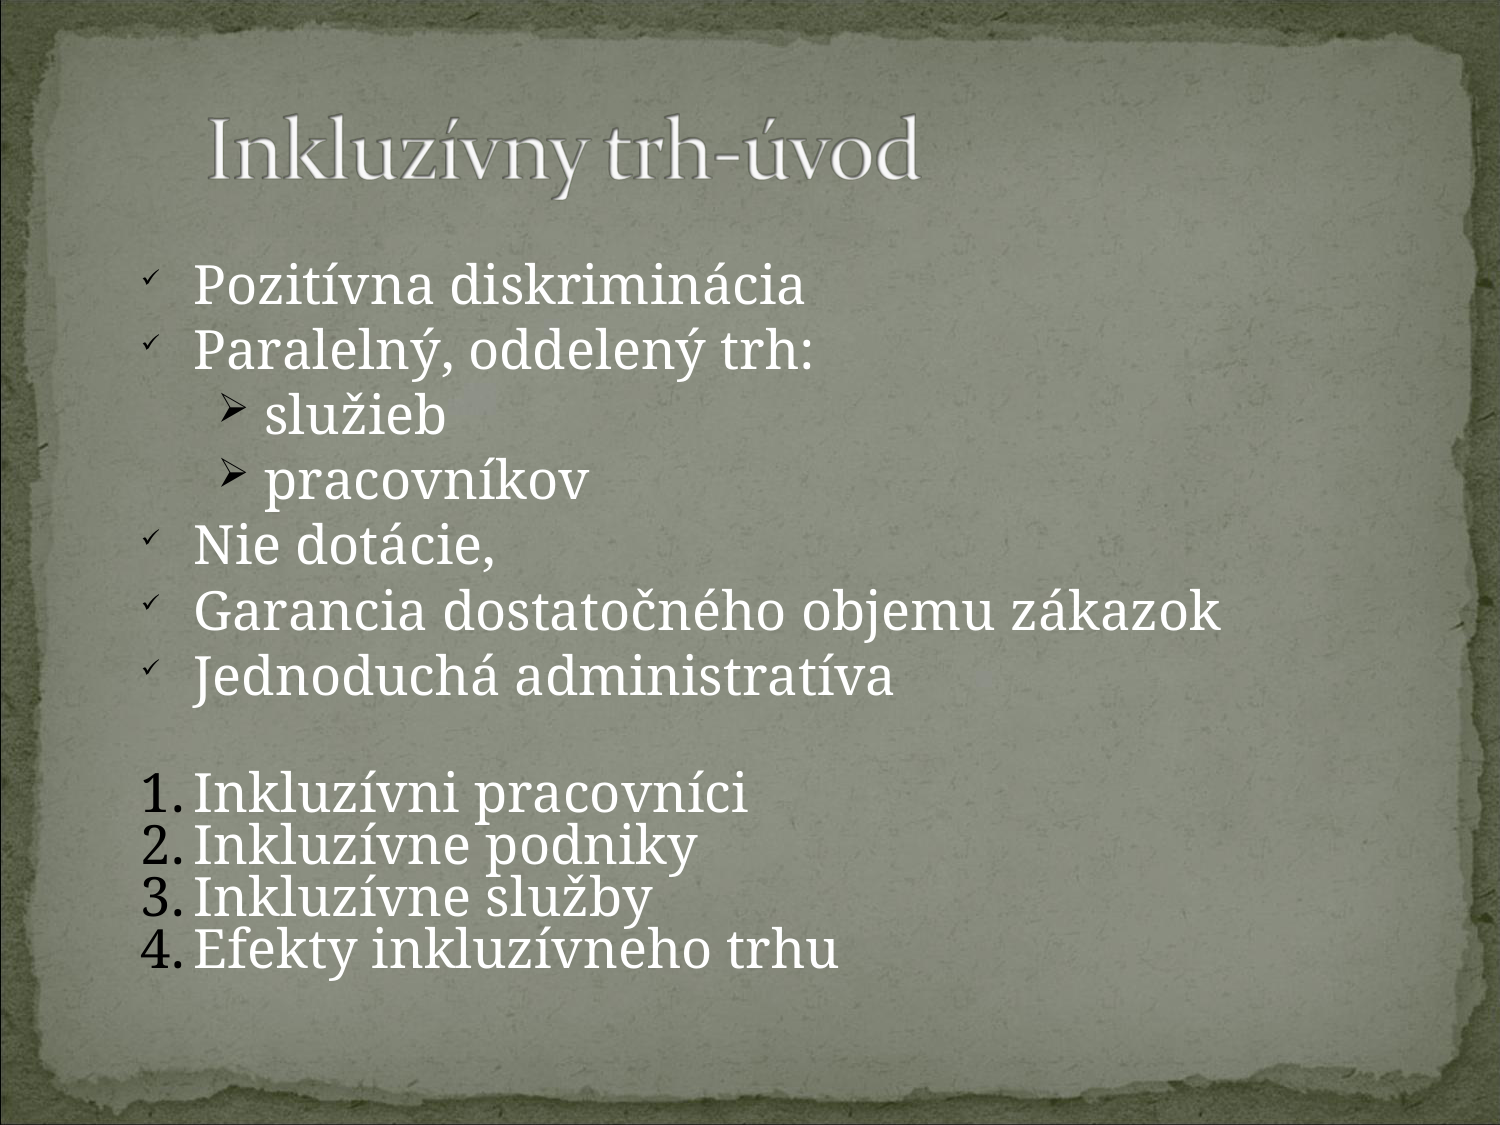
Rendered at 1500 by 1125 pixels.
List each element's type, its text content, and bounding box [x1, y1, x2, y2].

text_box [150, 33, 1422, 210]
list Pozitívna diskriminácia Paralelný, oddelený trh: služieb pracovníkov Nie dotácie, Garancia dostatočného objemu zákazok Jednoduchá administratíva Inkluzívni pracovníci Inkluzívne podniky Inkluzívne služby Efekty inkluzívneho trhu [110, 243, 1391, 1067]
picture [0, 0, 1500, 1125]
